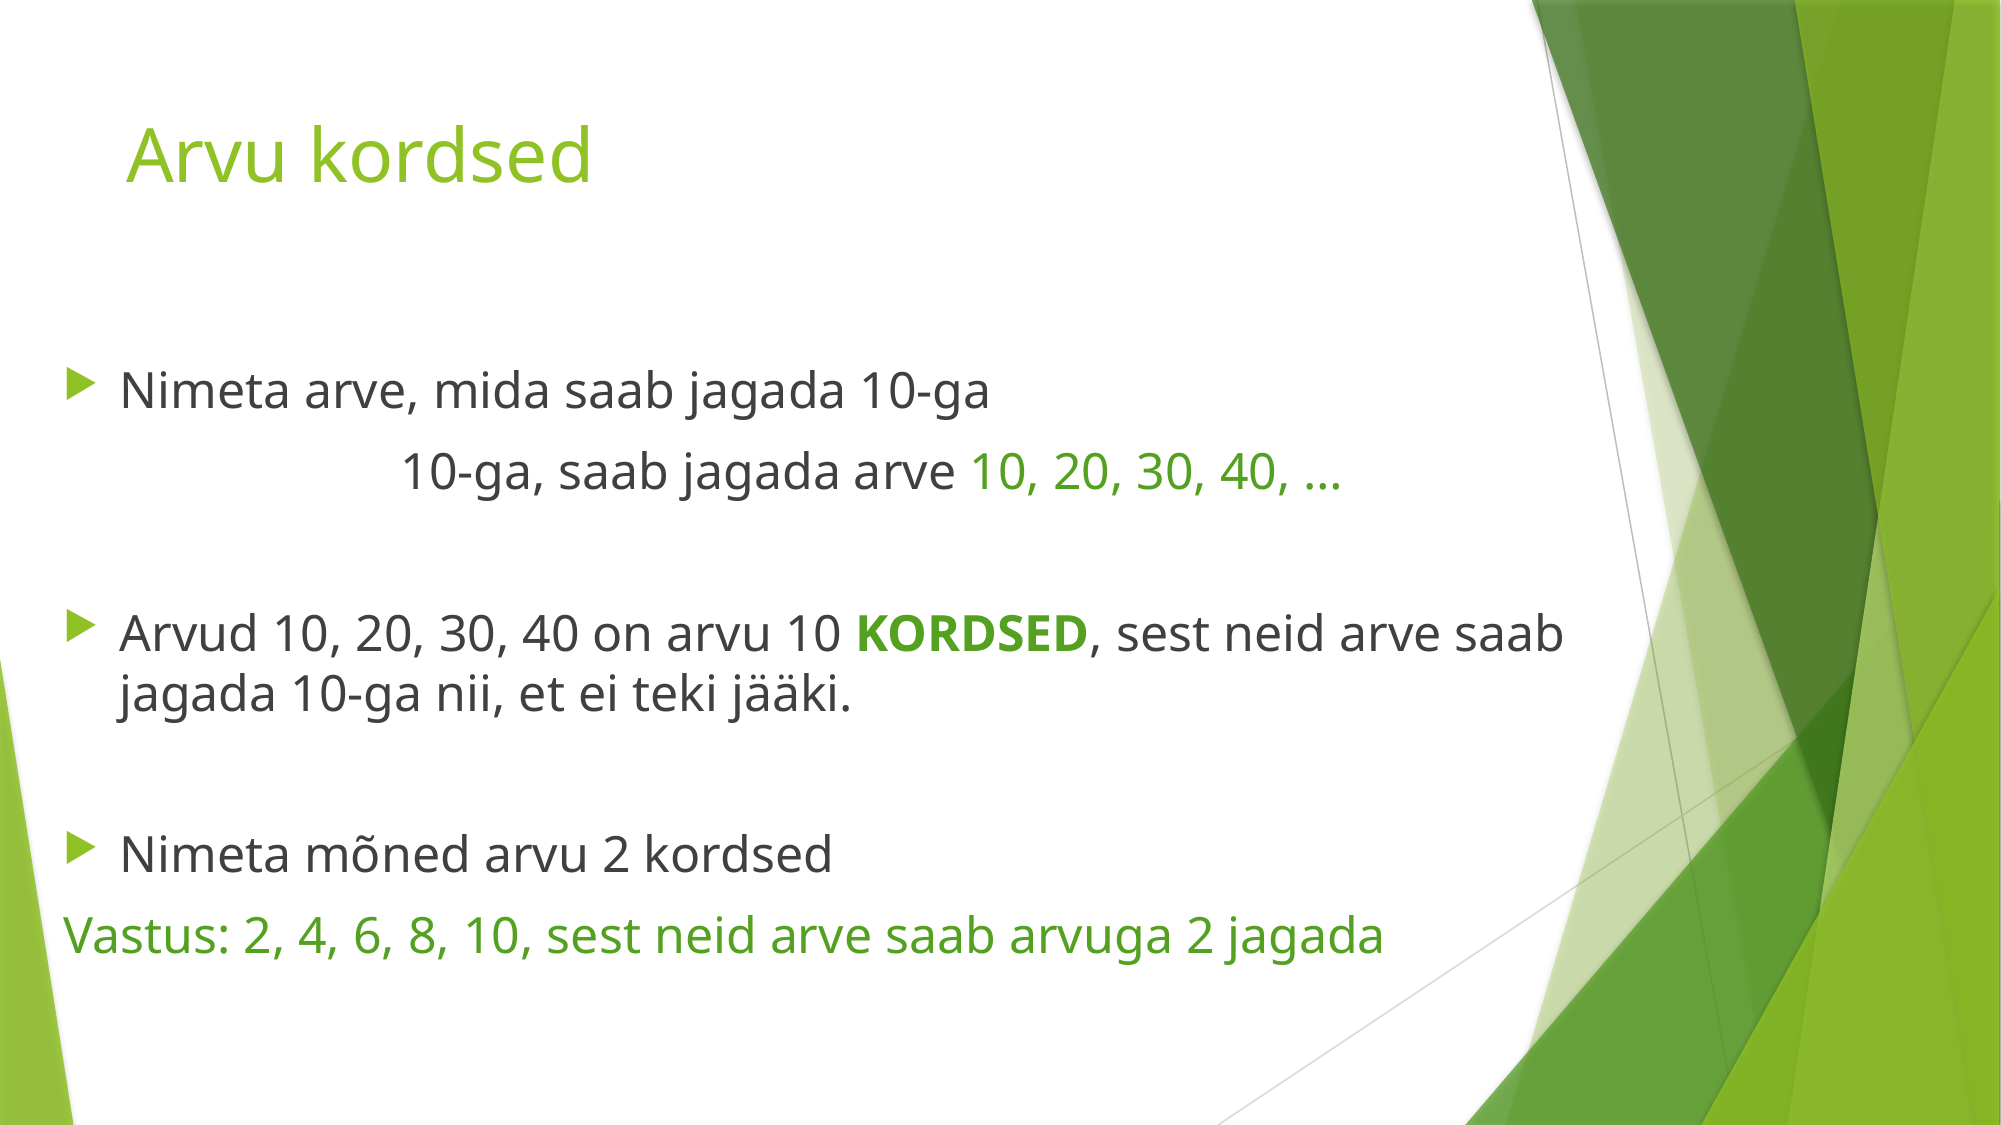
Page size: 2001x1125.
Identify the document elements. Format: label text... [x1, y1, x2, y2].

title Arvu kordsed [111, 99, 1522, 317]
list Nimeta arve, mida saab jagada 10-ga 10-ga, saab jagada arve 10, 20, 30, 40, … Arvud 10, 20, 30, 40 on arvu 10 KORDSED, sest neid arve saab jagada 10-ga nii, et ei teki jääki. Nimeta mõned arvu 2 kordsed Vastus: 2, 4, 6, 8, 10, sest neid arve saab arvuga 2 jagada [48, 351, 1697, 1085]
